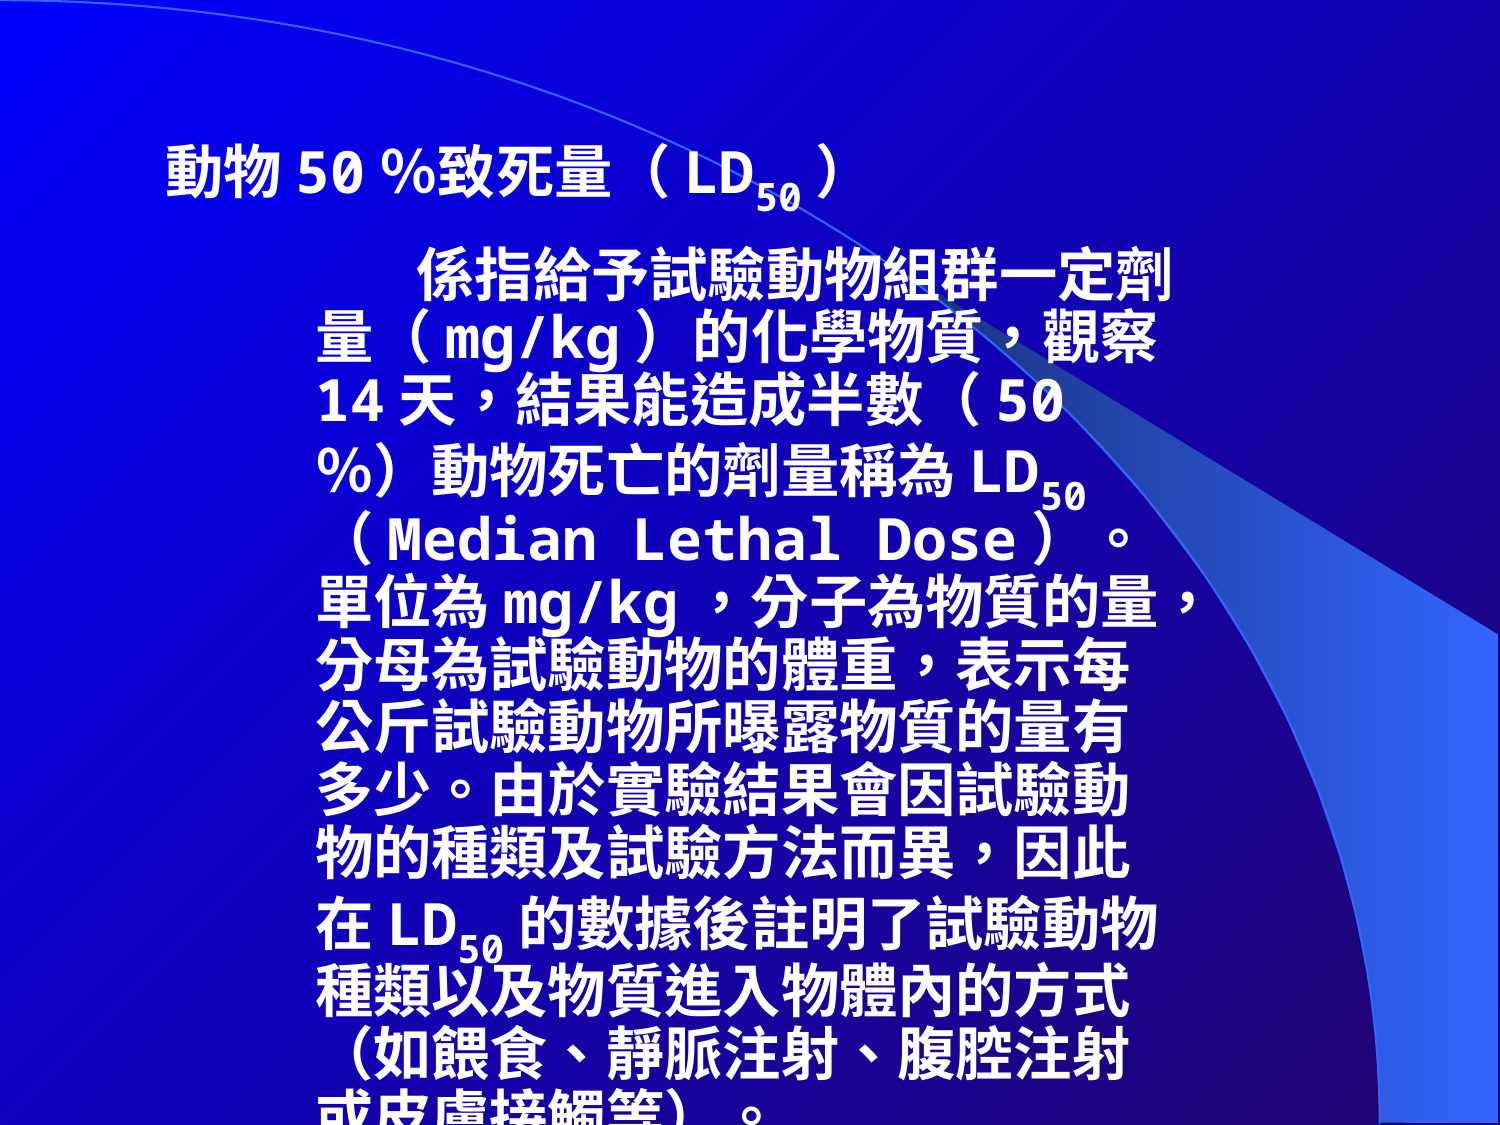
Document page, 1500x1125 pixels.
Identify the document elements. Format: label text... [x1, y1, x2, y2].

text_box 動物50％致死量（LD50） 係指給予試驗動物組群一定劑量（mg/kg）的化學物質，觀察14天，結果能造成半數（50％）動物死亡的劑量稱為LD50（Median Lethal Dose）。單位為mg/kg，分子為物質的量，分母為試驗動物的體重，表示每公斤試驗動物所曝露物質的量有多少。由於實驗結果會因試驗動物的種類及試驗方法而異，因此在LD50的數據後註明了試驗動物種類以及物質進入物體內的方式（如餵食、靜脈注射、腹腔注射或皮膚接觸等）。 [150, 128, 1200, 1125]
